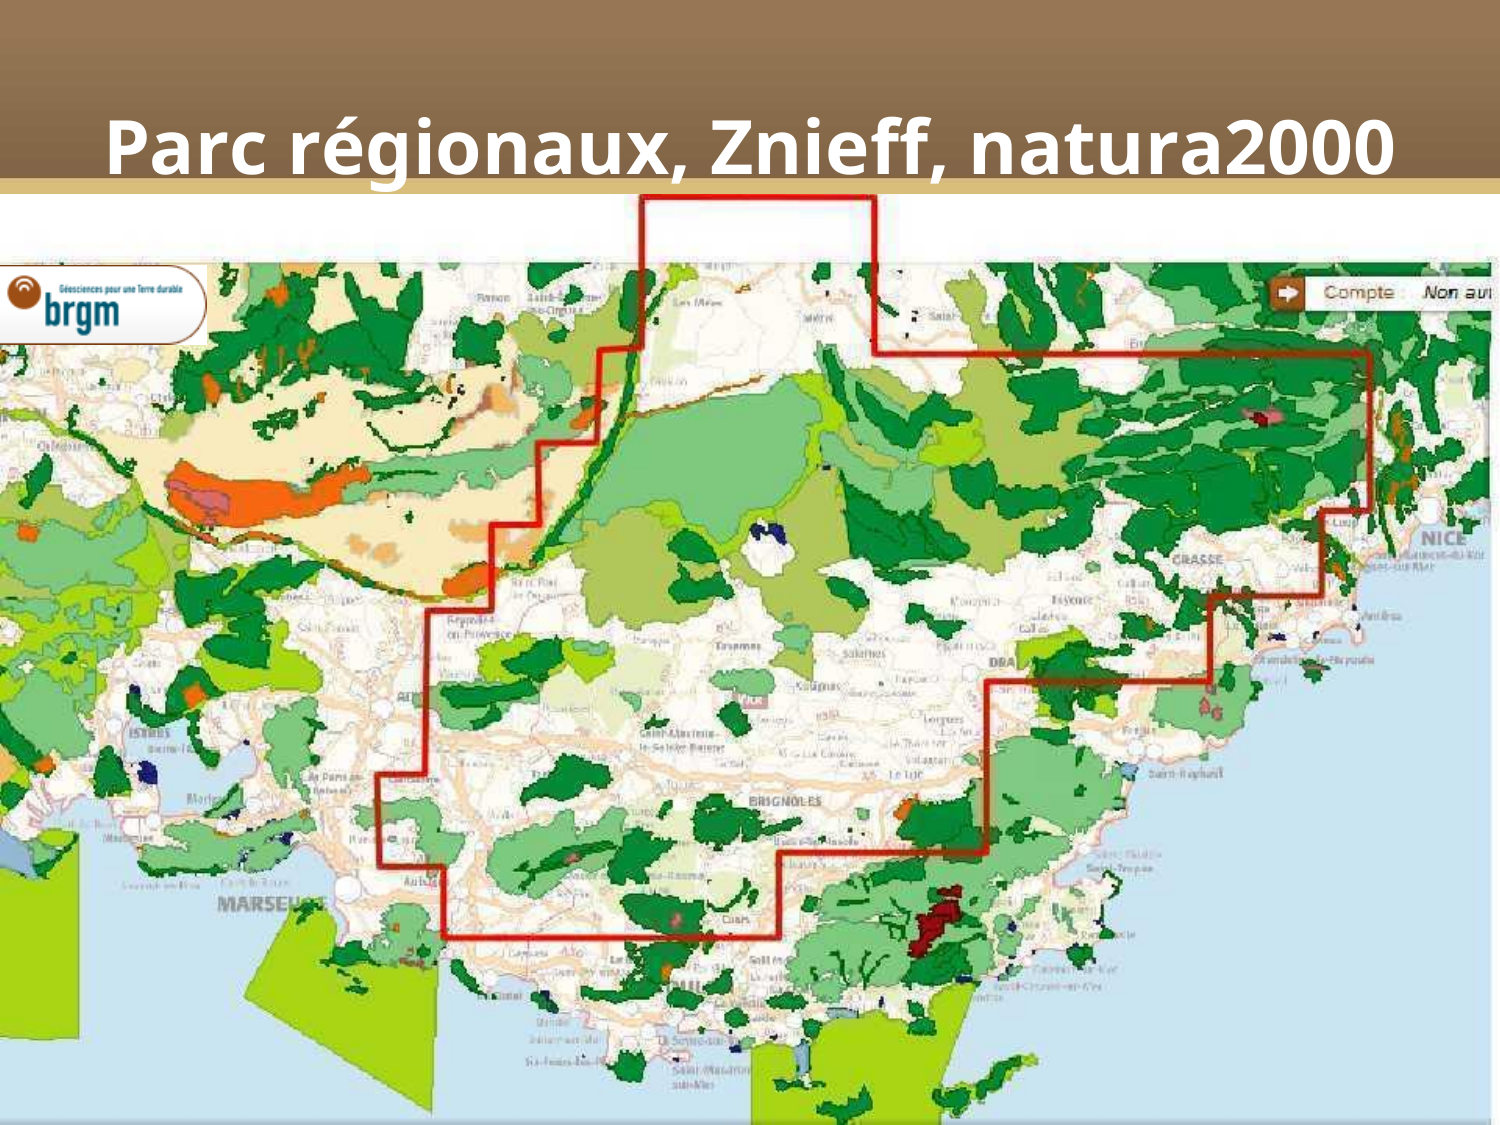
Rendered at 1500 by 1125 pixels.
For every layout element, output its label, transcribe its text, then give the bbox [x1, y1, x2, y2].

picture [0, 0, 1500, 1125]
title Vulnérabilité - zones de protection : Parc régionaux, Znieff, natura2000 … [69, 0, 1420, 194]
